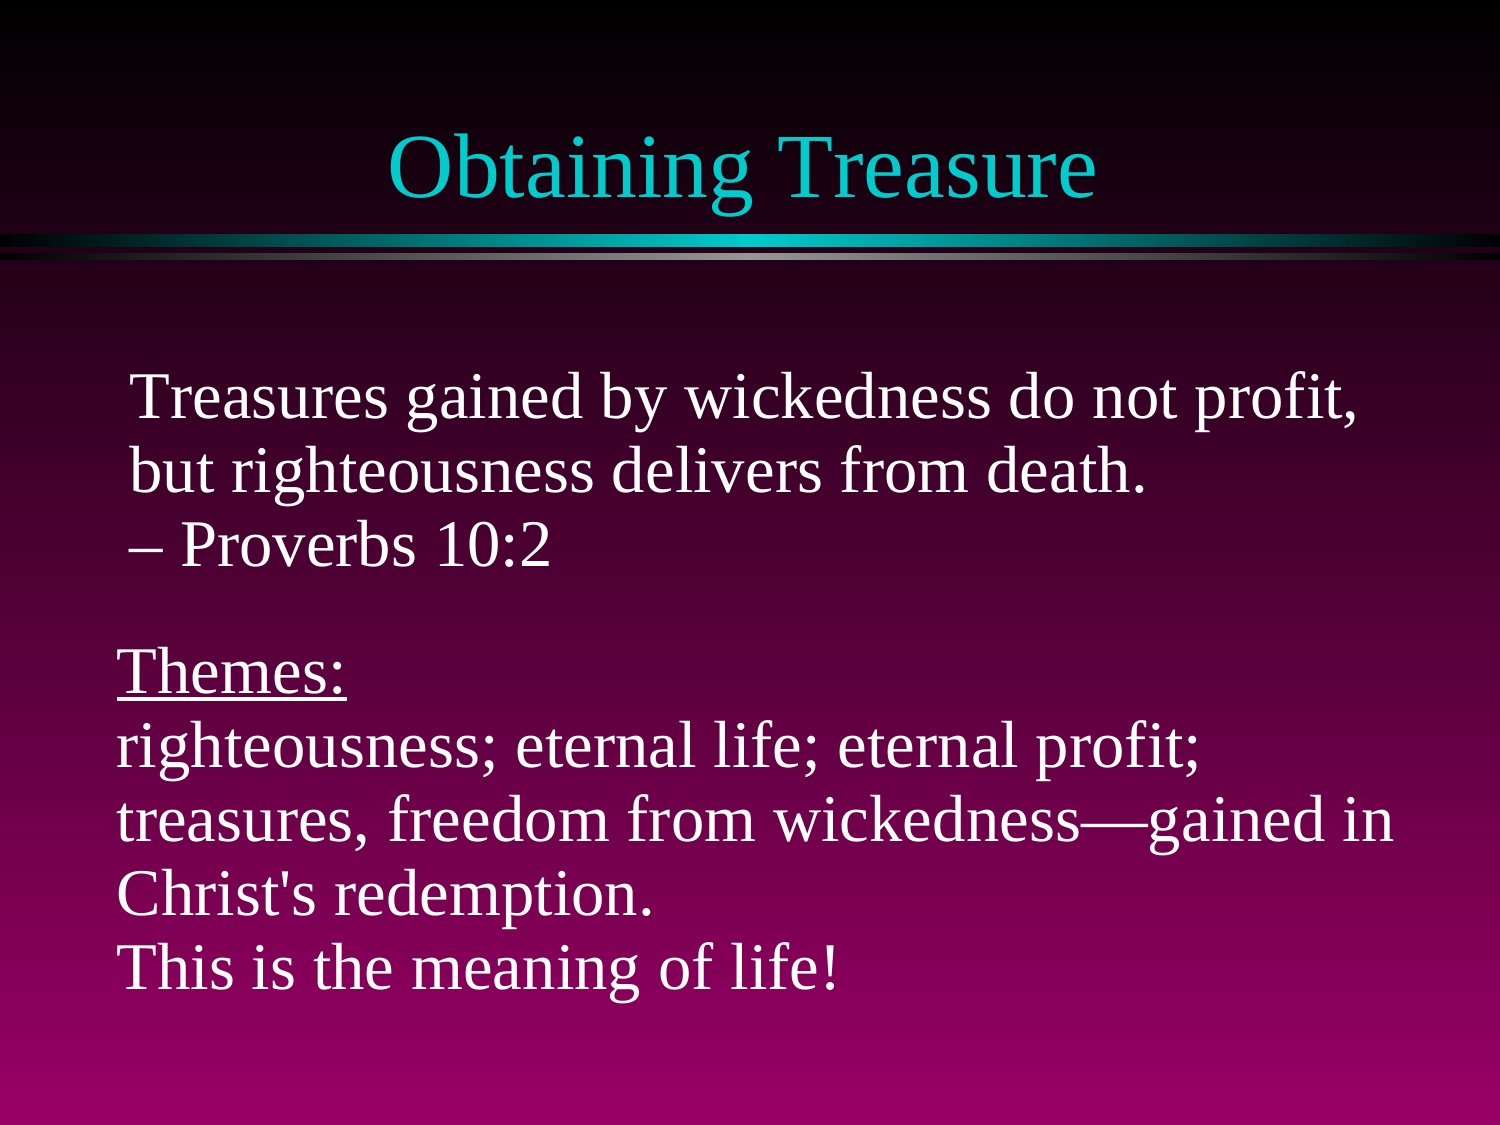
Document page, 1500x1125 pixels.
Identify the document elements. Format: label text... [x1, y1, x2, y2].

text_box Themes: righteousness; eternal life; eternal profit; treasures, freedom from wickedness—gained in Christ's redemption. This is the meaning of life! [101, 626, 1444, 1042]
title Obtaining Treasure [99, 37, 1388, 225]
text_box Treasures gained by wickedness do not profit, but righteousness delivers from death. – Proverbs 10:2 [114, 351, 1395, 589]
